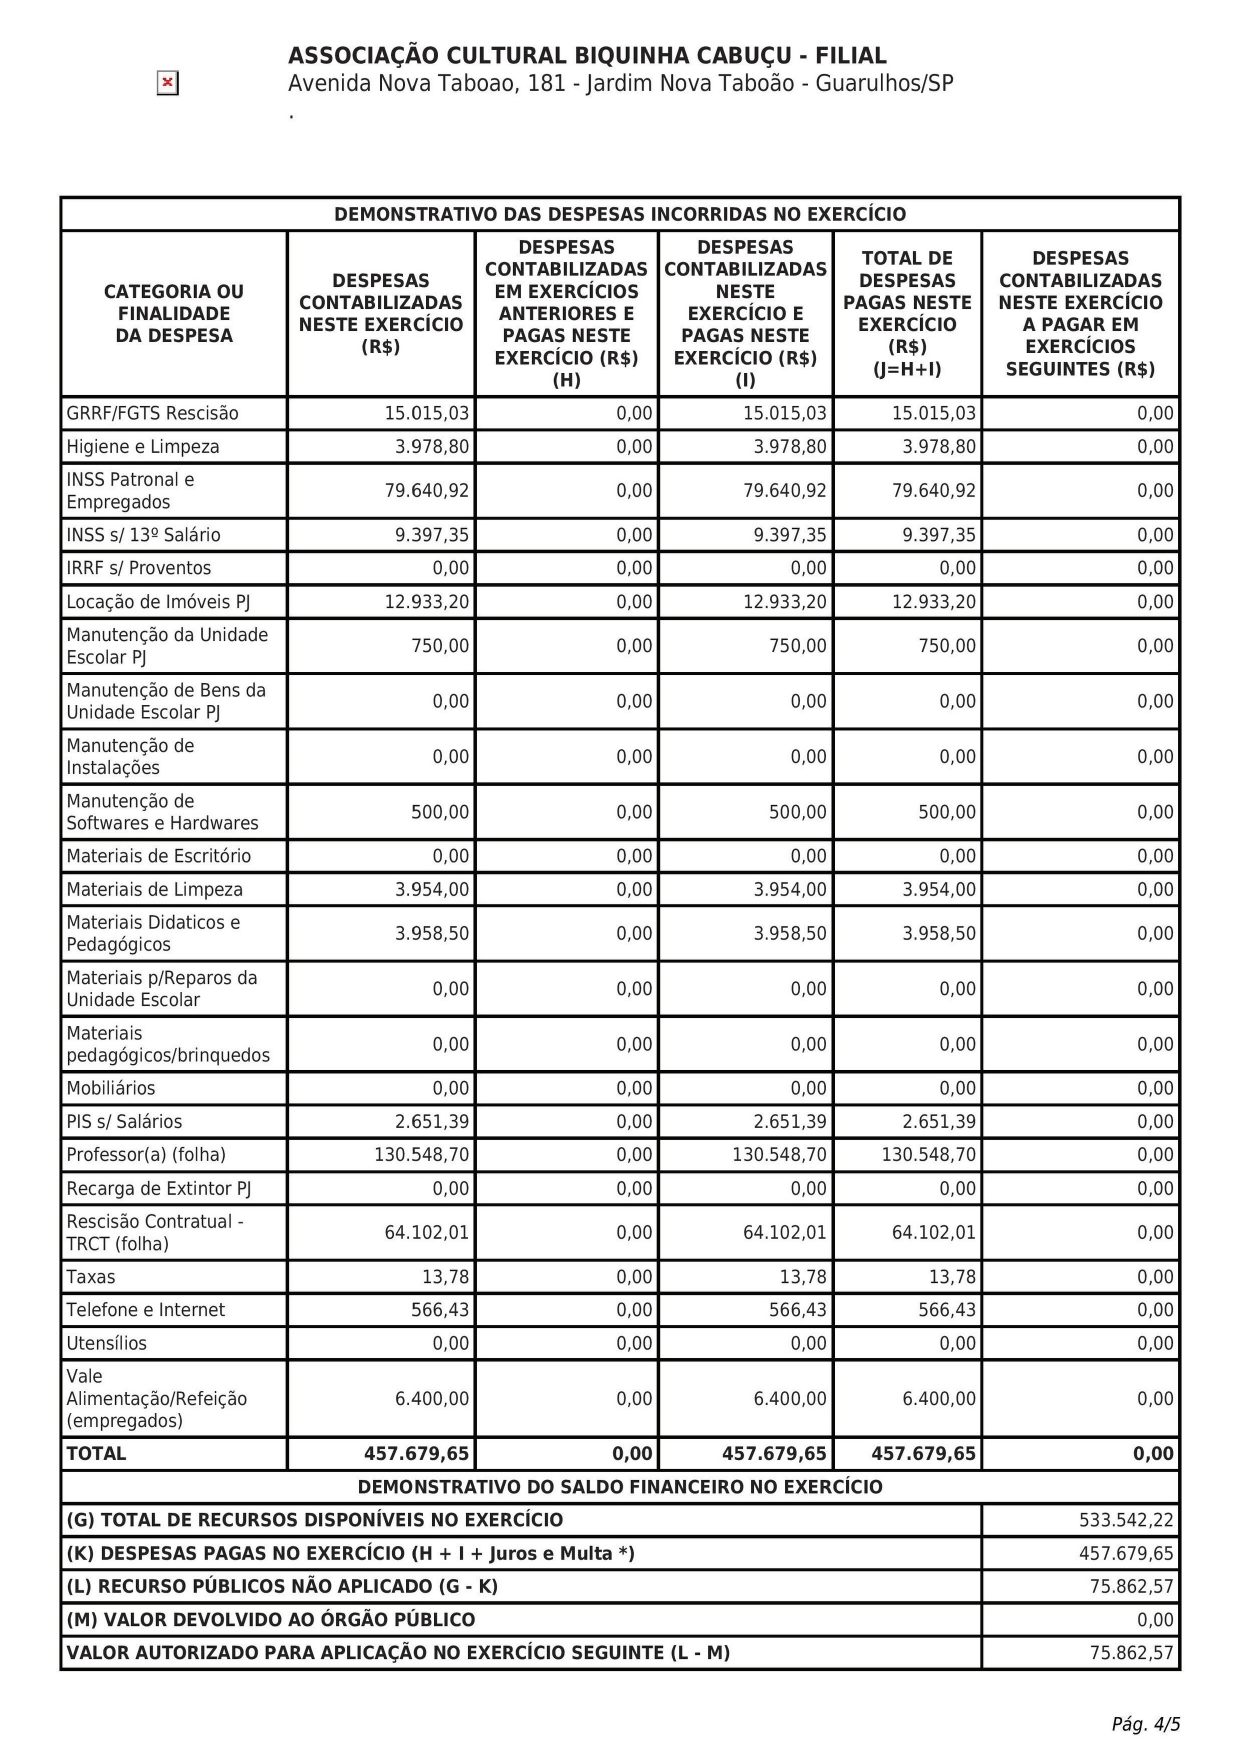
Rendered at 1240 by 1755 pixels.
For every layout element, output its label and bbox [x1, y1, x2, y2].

text_box [0, 2, 1240, 1754]
